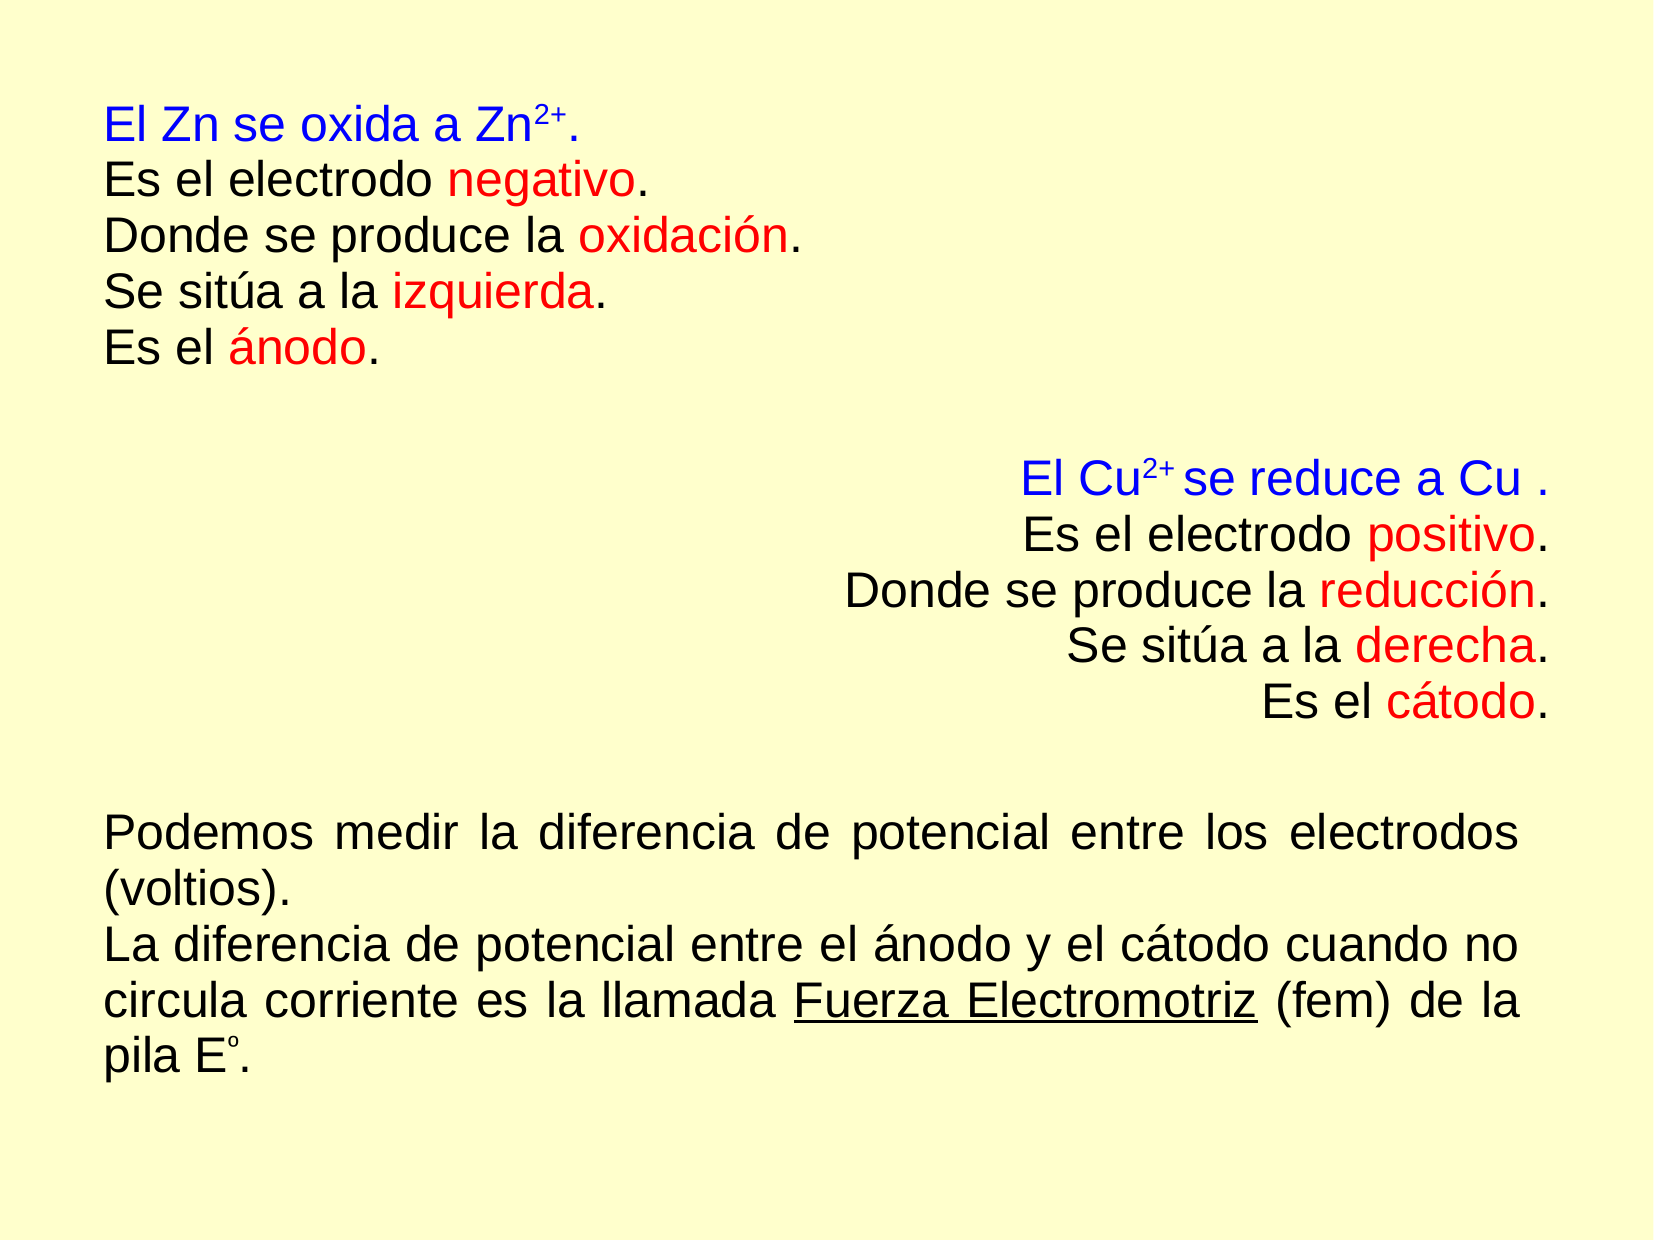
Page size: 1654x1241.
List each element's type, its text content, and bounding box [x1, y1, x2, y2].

text_box El Cu2+ se reduce a Cu . Es el electrodo positivo. Donde se produce la reducción. Se sitúa a la derecha. Es el cátodo. [88, 442, 1565, 737]
text_box El Zn se oxida a Zn2+. Es el electrodo negativo. Donde se produce la oxidación. Se sitúa a la izquierda. Es el ánodo. [88, 88, 1565, 383]
text_box Podemos medir la diferencia de potencial entre los electrodos (voltios). La diferencia de potencial entre el ánodo y el cátodo cuando no circula corriente es la llamada Fuerza Electromotriz (fem) de la pila Eº. [88, 797, 1536, 1091]
